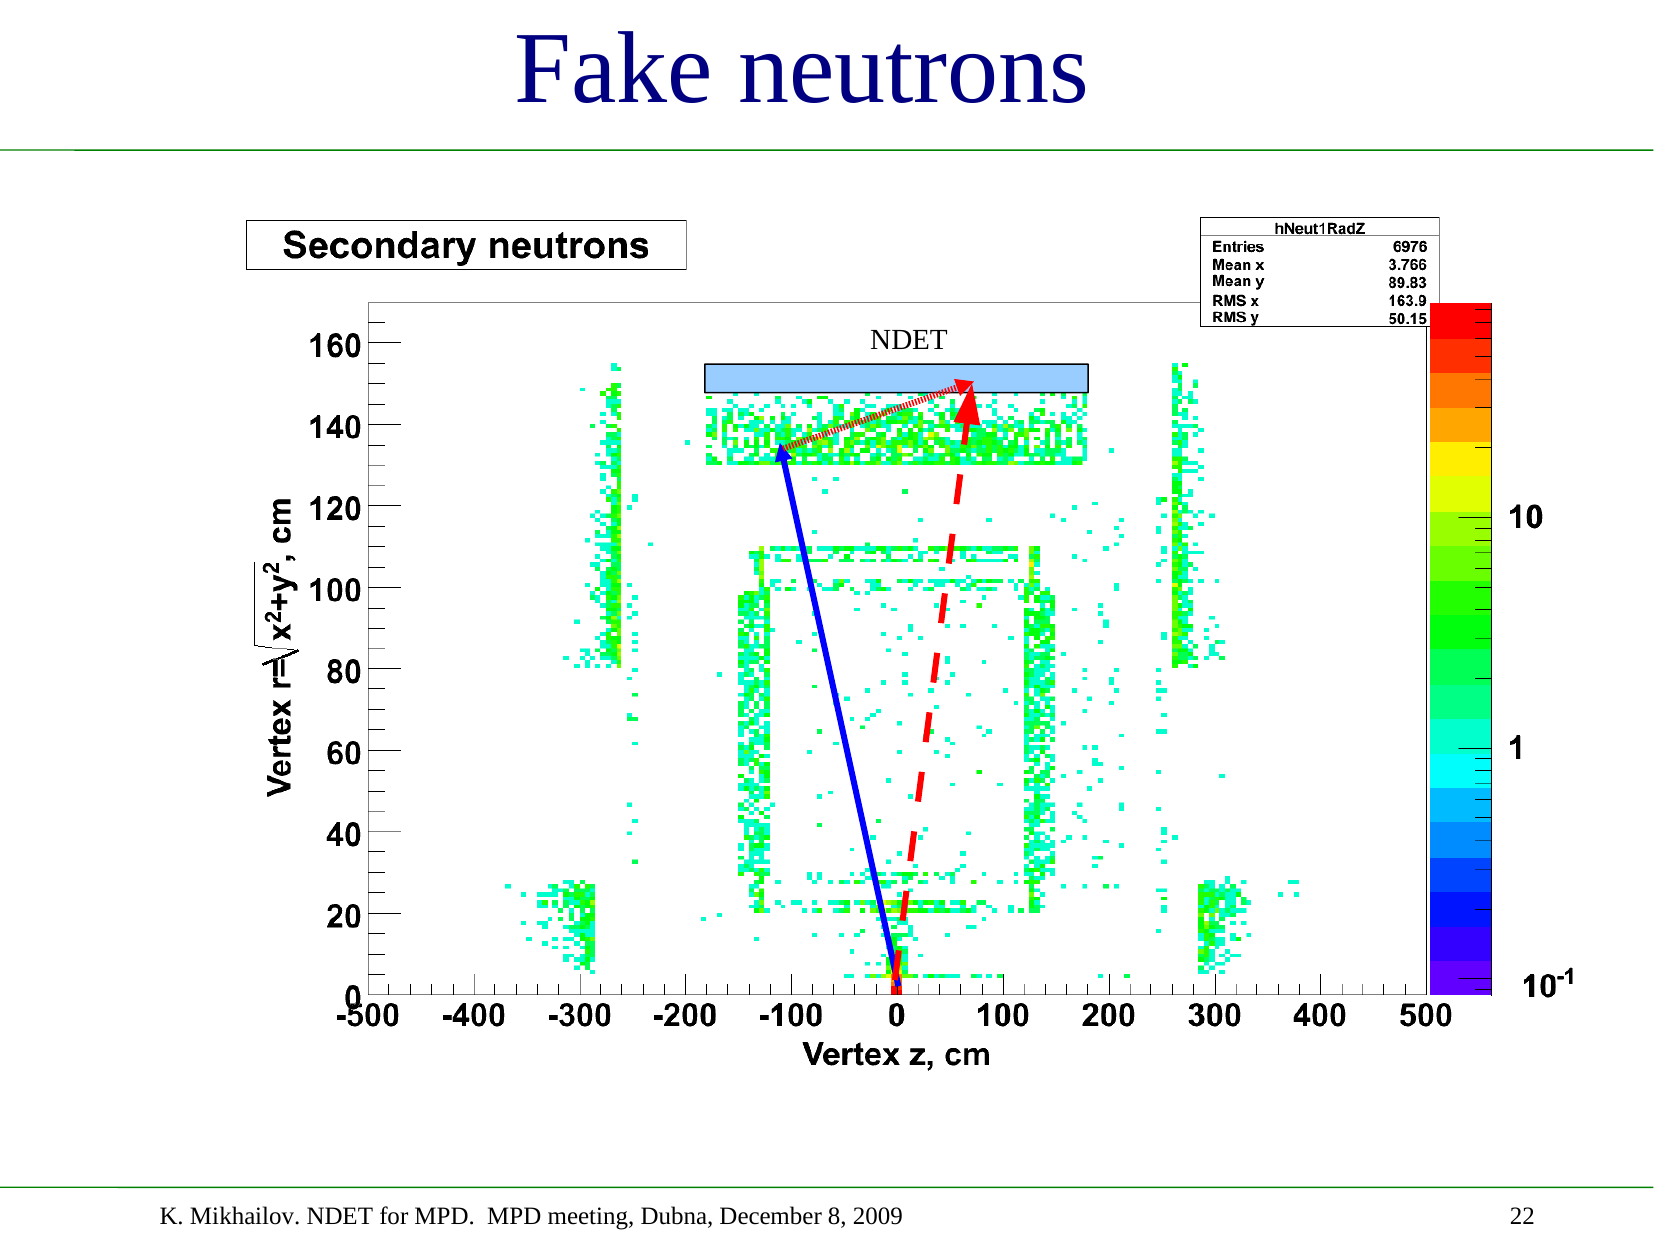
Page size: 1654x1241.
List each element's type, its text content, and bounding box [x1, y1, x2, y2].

text_box K. Mikhailov. NDET for MPD. MPD meeting, Dubna, December 8, 2009 4 [144, 1195, 1540, 1239]
text_box NDET [855, 316, 963, 364]
title Fake neutrons [71, 0, 1559, 142]
picture [233, 216, 1584, 1081]
text_box [704, 364, 1089, 393]
subtitle [82, 297, 1570, 1101]
